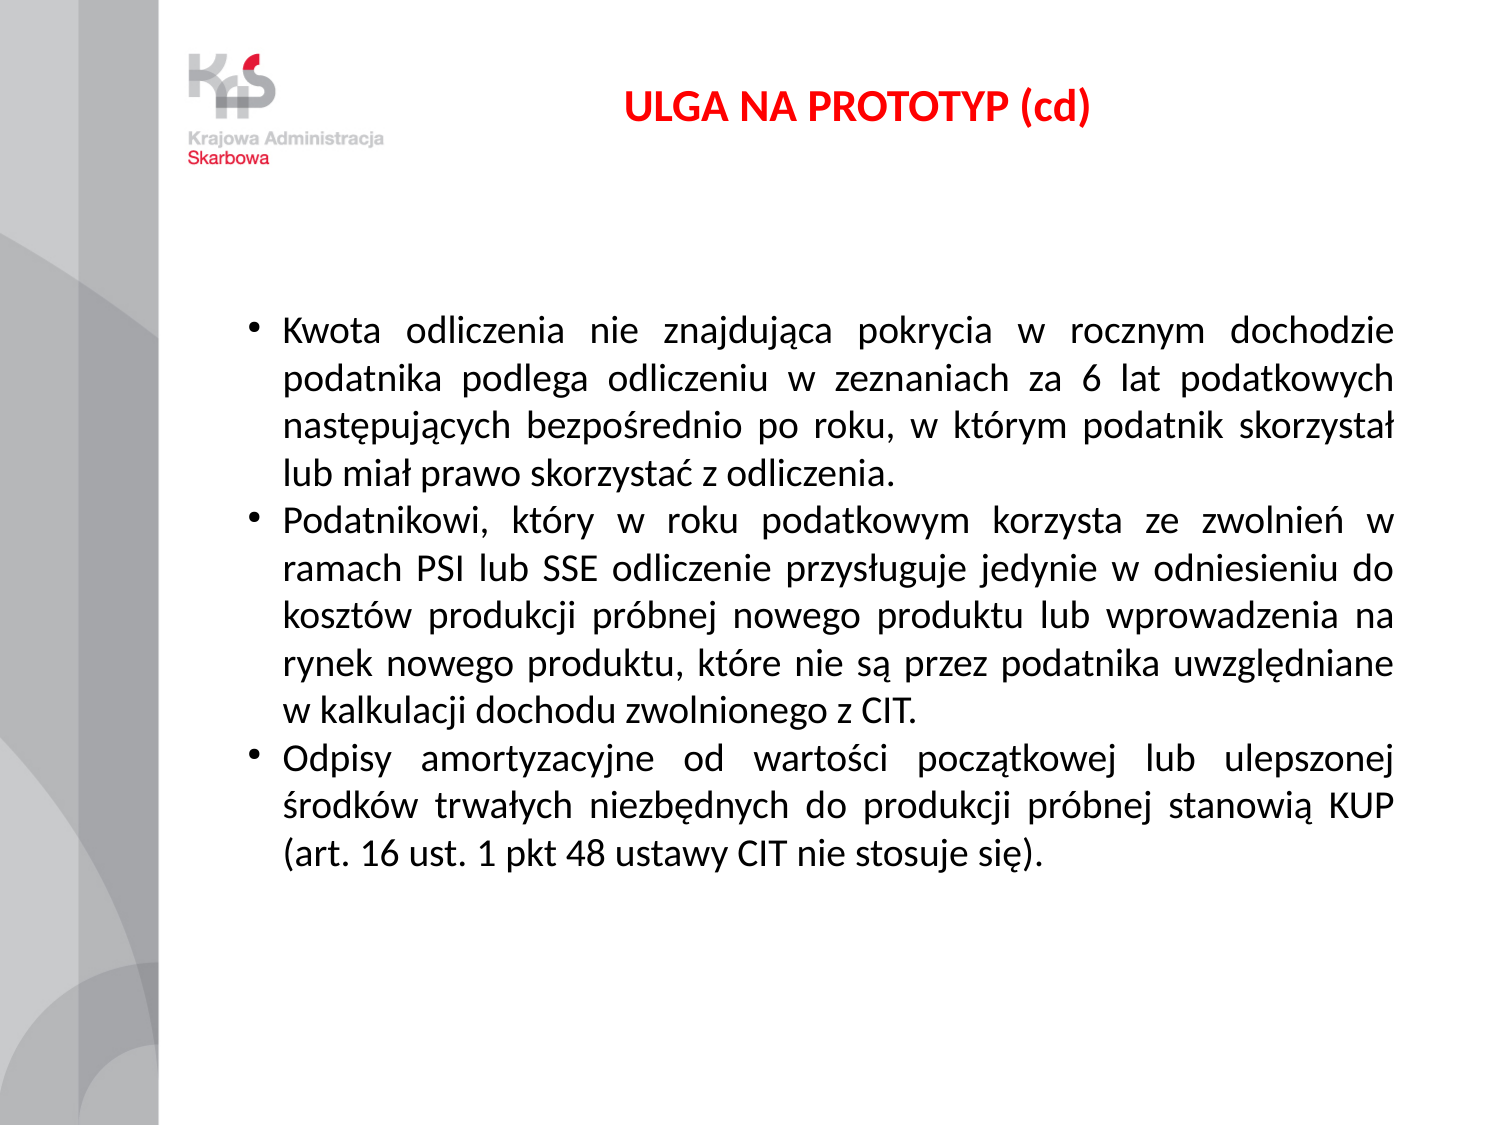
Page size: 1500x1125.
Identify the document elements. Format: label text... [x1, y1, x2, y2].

title ULGA NA PROTOTYP (cd) [367, 45, 1349, 162]
picture [0, 0, 1500, 1125]
text_box Kwota odliczenia nie znajdująca pokrycia w rocznym dochodzie podatnika podlega odliczeniu w zeznaniach za 6 lat podatkowych następujących bezpośrednio po roku, w którym podatnik skorzystał lub miał prawo skorzystać z odliczenia. Podatnikowi, który w roku podatkowym korzysta ze zwolnień w ramach PSI lub SSE odliczenie przysługuje jedynie w odniesieniu do kosztów produkcji próbnej nowego produktu lub wprowadzenia na rynek nowego produktu, które nie są przez podatnika uwzględniane w kalkulacji dochodu zwolnionego z CIT. Odpisy amortyzacyjne od wartości początkowej lub ulepszonej środków trwałych niezbędnych do produkcji próbnej stanowią KUP (art. 16 ust. 1 pkt 48 ustawy CIT nie stosuje się). [232, 296, 1411, 882]
